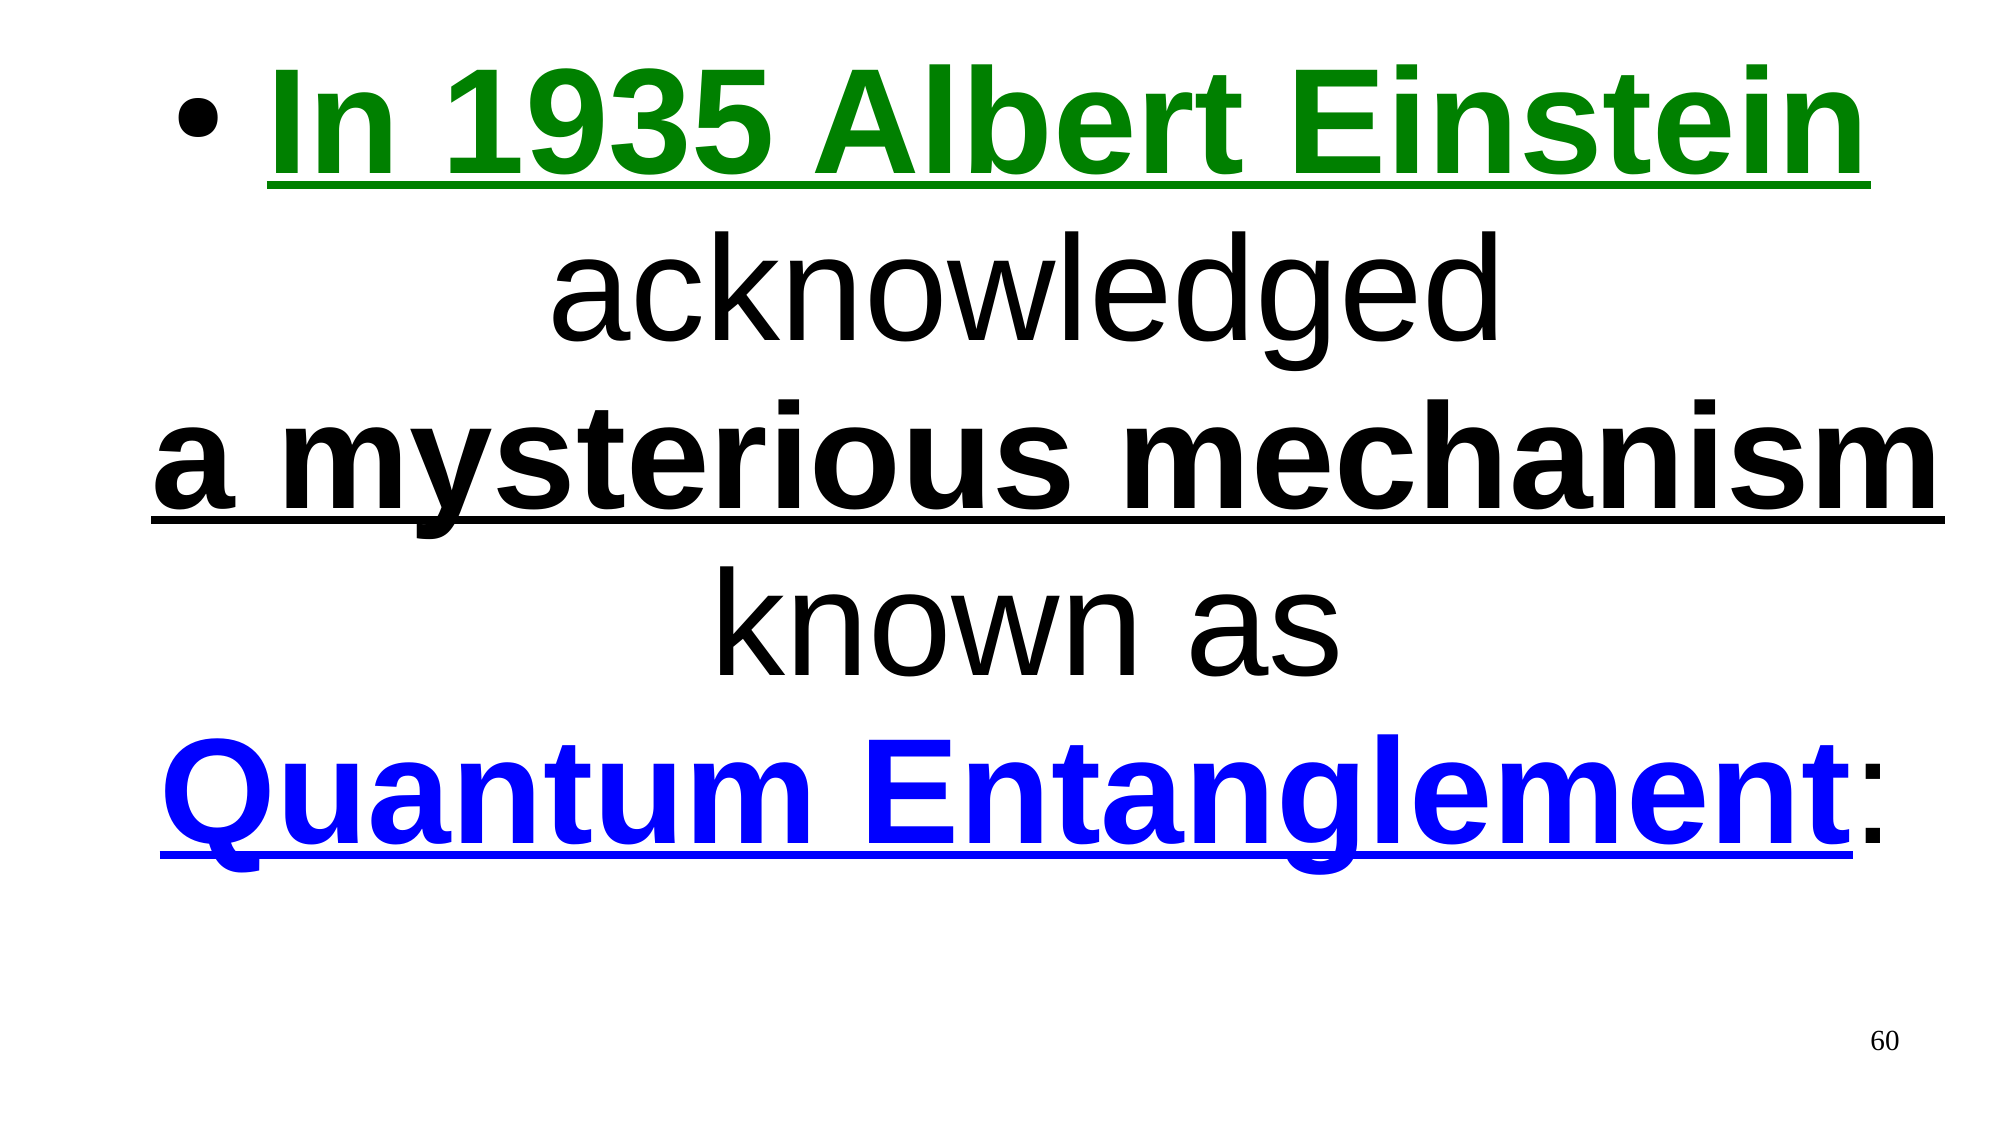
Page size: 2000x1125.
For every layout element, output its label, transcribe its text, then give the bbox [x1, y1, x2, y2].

list In 1935 Albert Einstein acknowledged a mysterious mechanism known as Quantum Entanglement: [37, 37, 1988, 1088]
